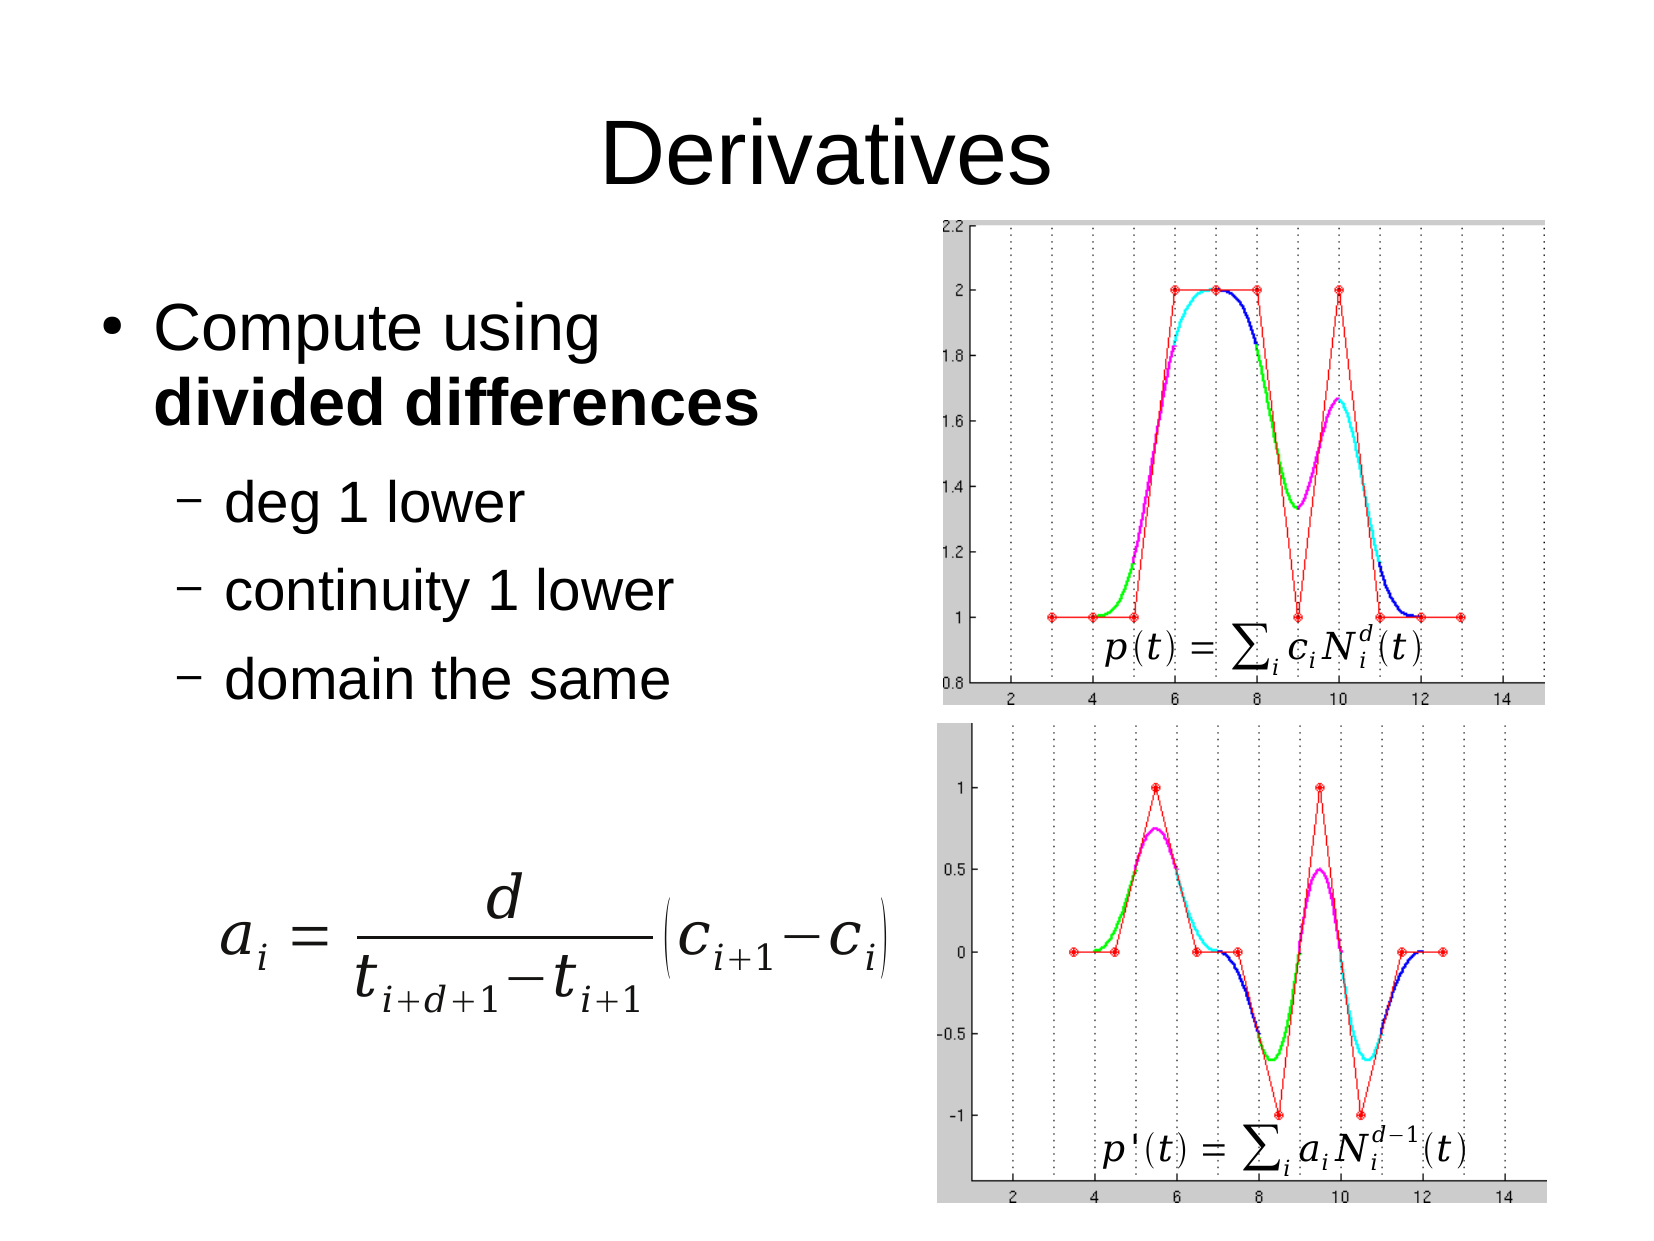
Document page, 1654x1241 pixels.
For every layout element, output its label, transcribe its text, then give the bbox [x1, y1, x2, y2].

title Derivatives [82, 49, 1571, 257]
chart [1097, 619, 1429, 681]
list Compute using divided differences deg 1 lower continuity 1 lower domain the same [82, 290, 809, 1109]
picture [937, 723, 1547, 1203]
picture [943, 220, 1545, 705]
chart [213, 862, 895, 1022]
chart [1095, 1121, 1474, 1182]
